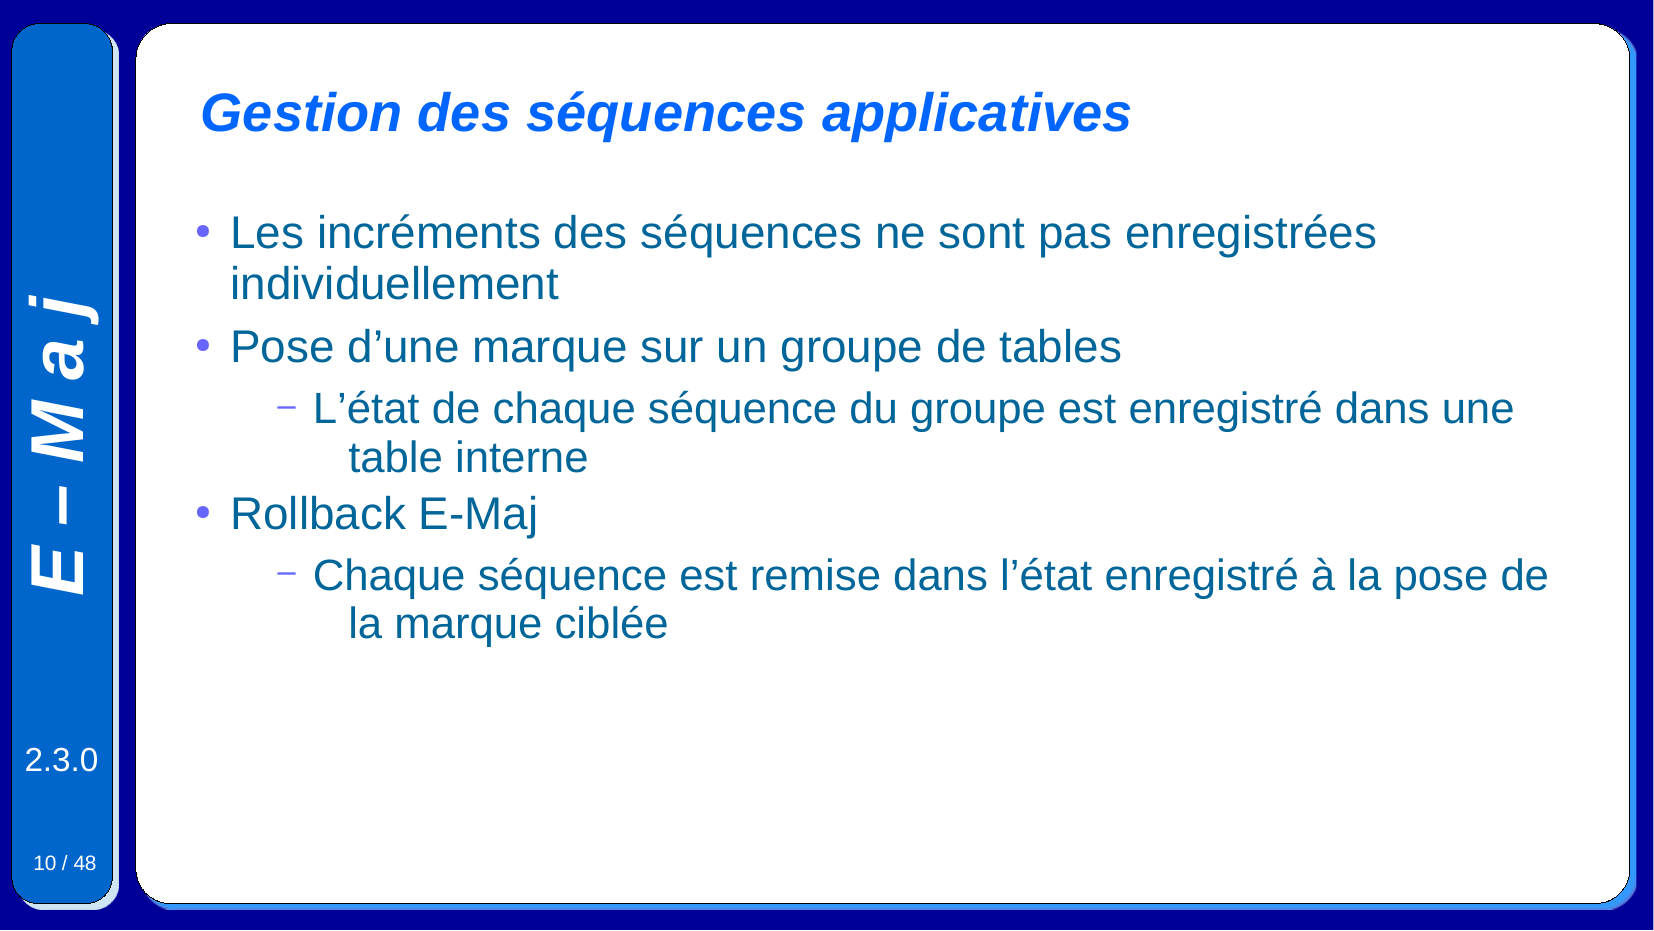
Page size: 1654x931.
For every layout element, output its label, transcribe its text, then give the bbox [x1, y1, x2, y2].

title Gestion des séquences applicatives [200, 34, 1575, 191]
list Les incréments des séquences ne sont pas enregistrées individuellement Pose d’une marque sur un groupe de tables L’état de chaque séquence du groupe est enregistré dans une table interne Rollback E-Maj Chaque séquence est remise dans l’état enregistré à la pose de la marque ciblée [177, 206, 1587, 827]
